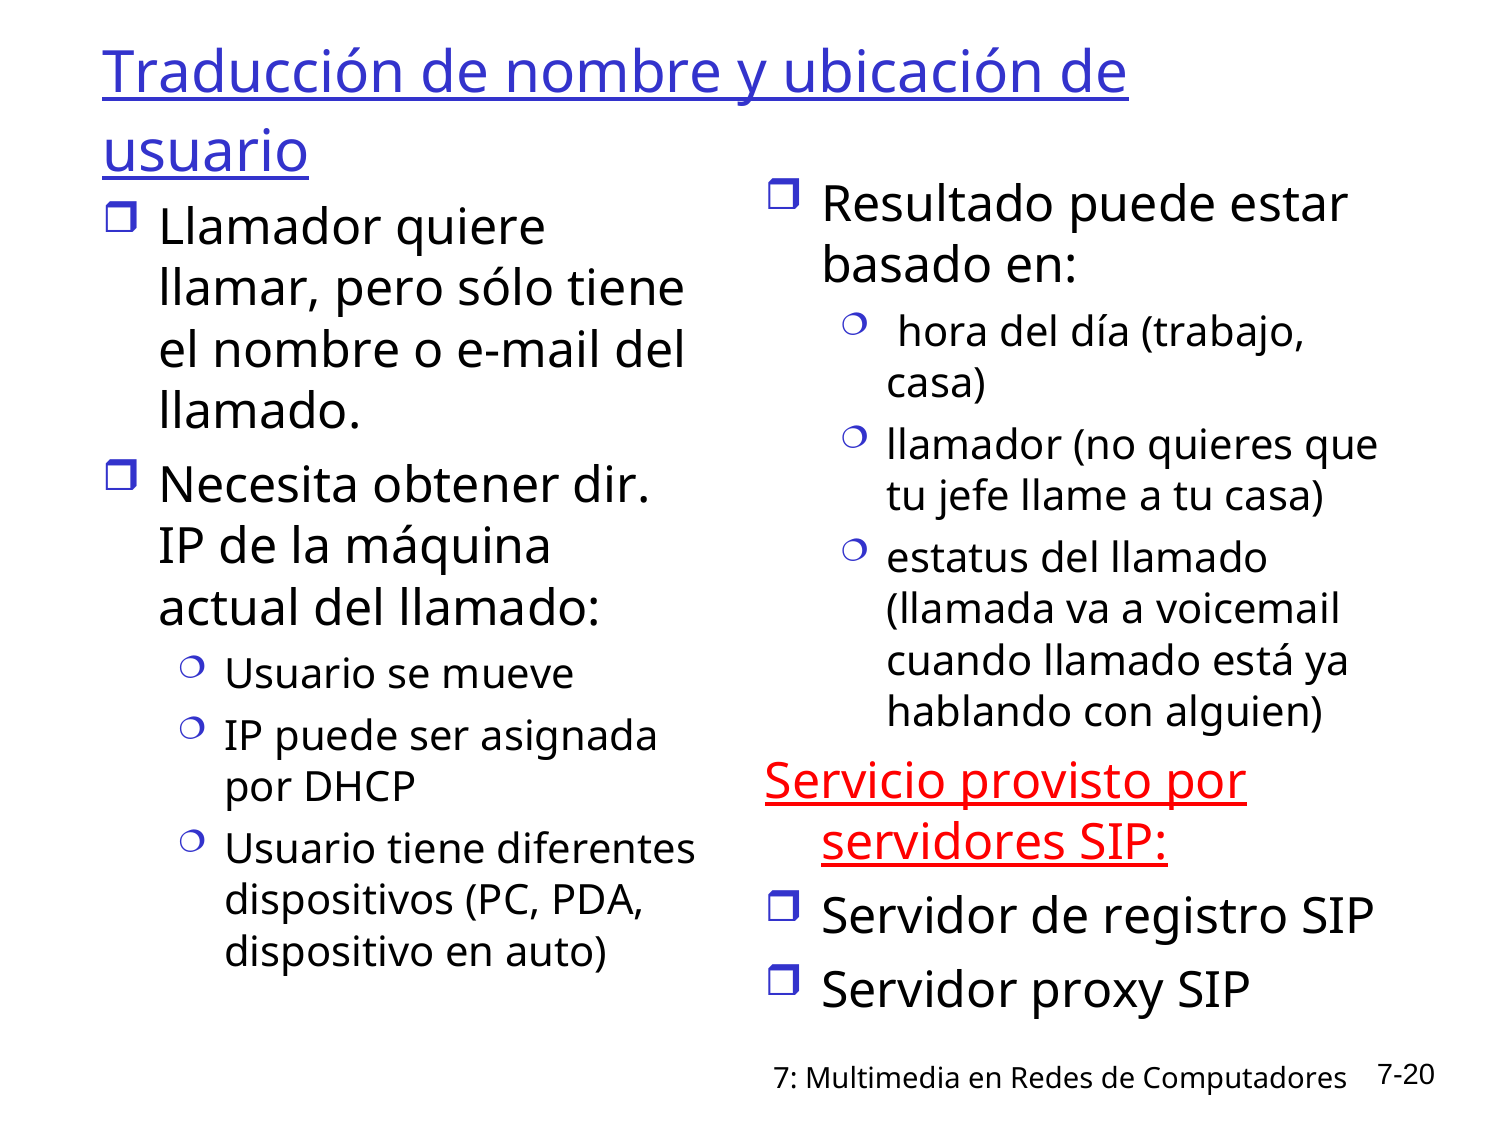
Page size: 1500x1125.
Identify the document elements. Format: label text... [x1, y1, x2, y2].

list Resultado puede estar basado en: hora del día (trabajo, casa) llamador (no quieres que tu jefe llame a tu casa) estatus del llamado (llamada va a voicemail cuando llamado está ya hablando con alguien) Servicio provisto por servidores SIP: Servidor de registro SIP Servidor proxy SIP [750, 164, 1422, 1021]
list Llamador quiere llamar, pero sólo tiene el nombre o e-mail del llamado. Necesita obtener dir. IP de la máquina actual del llamado: Usuario se mueve IP puede ser asignada por DHCP Usuario tiene diferentes dispositivos (PC, PDA, dispositivo en auto) [87, 187, 713, 993]
title Traducción de nombre y ubicación de usuario [87, 33, 1363, 185]
